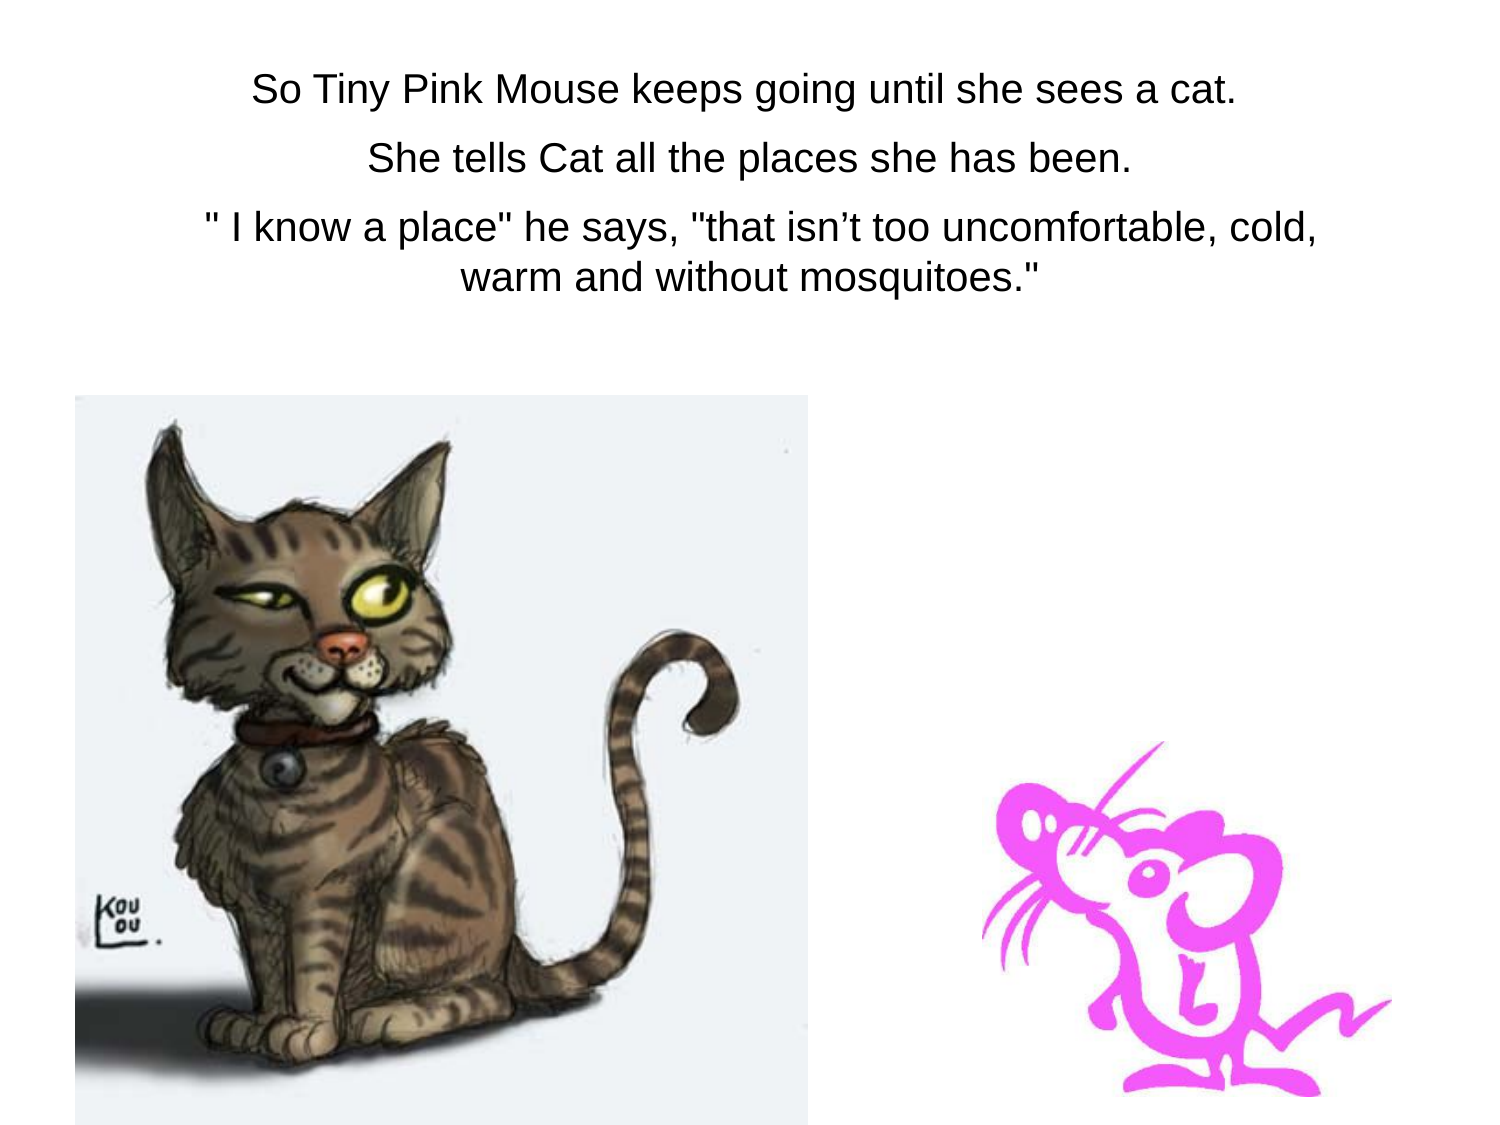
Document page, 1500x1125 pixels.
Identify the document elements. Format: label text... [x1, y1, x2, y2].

text_box So Tiny Pink Mouse keeps going until she sees a cat. She tells Cat all the places she has been. " I know a place" he says, "that isn’t too uncomfortable, cold, warm and without mosquitoes." [135, 54, 1365, 376]
picture [982, 741, 1392, 1097]
picture [75, 395, 808, 1125]
